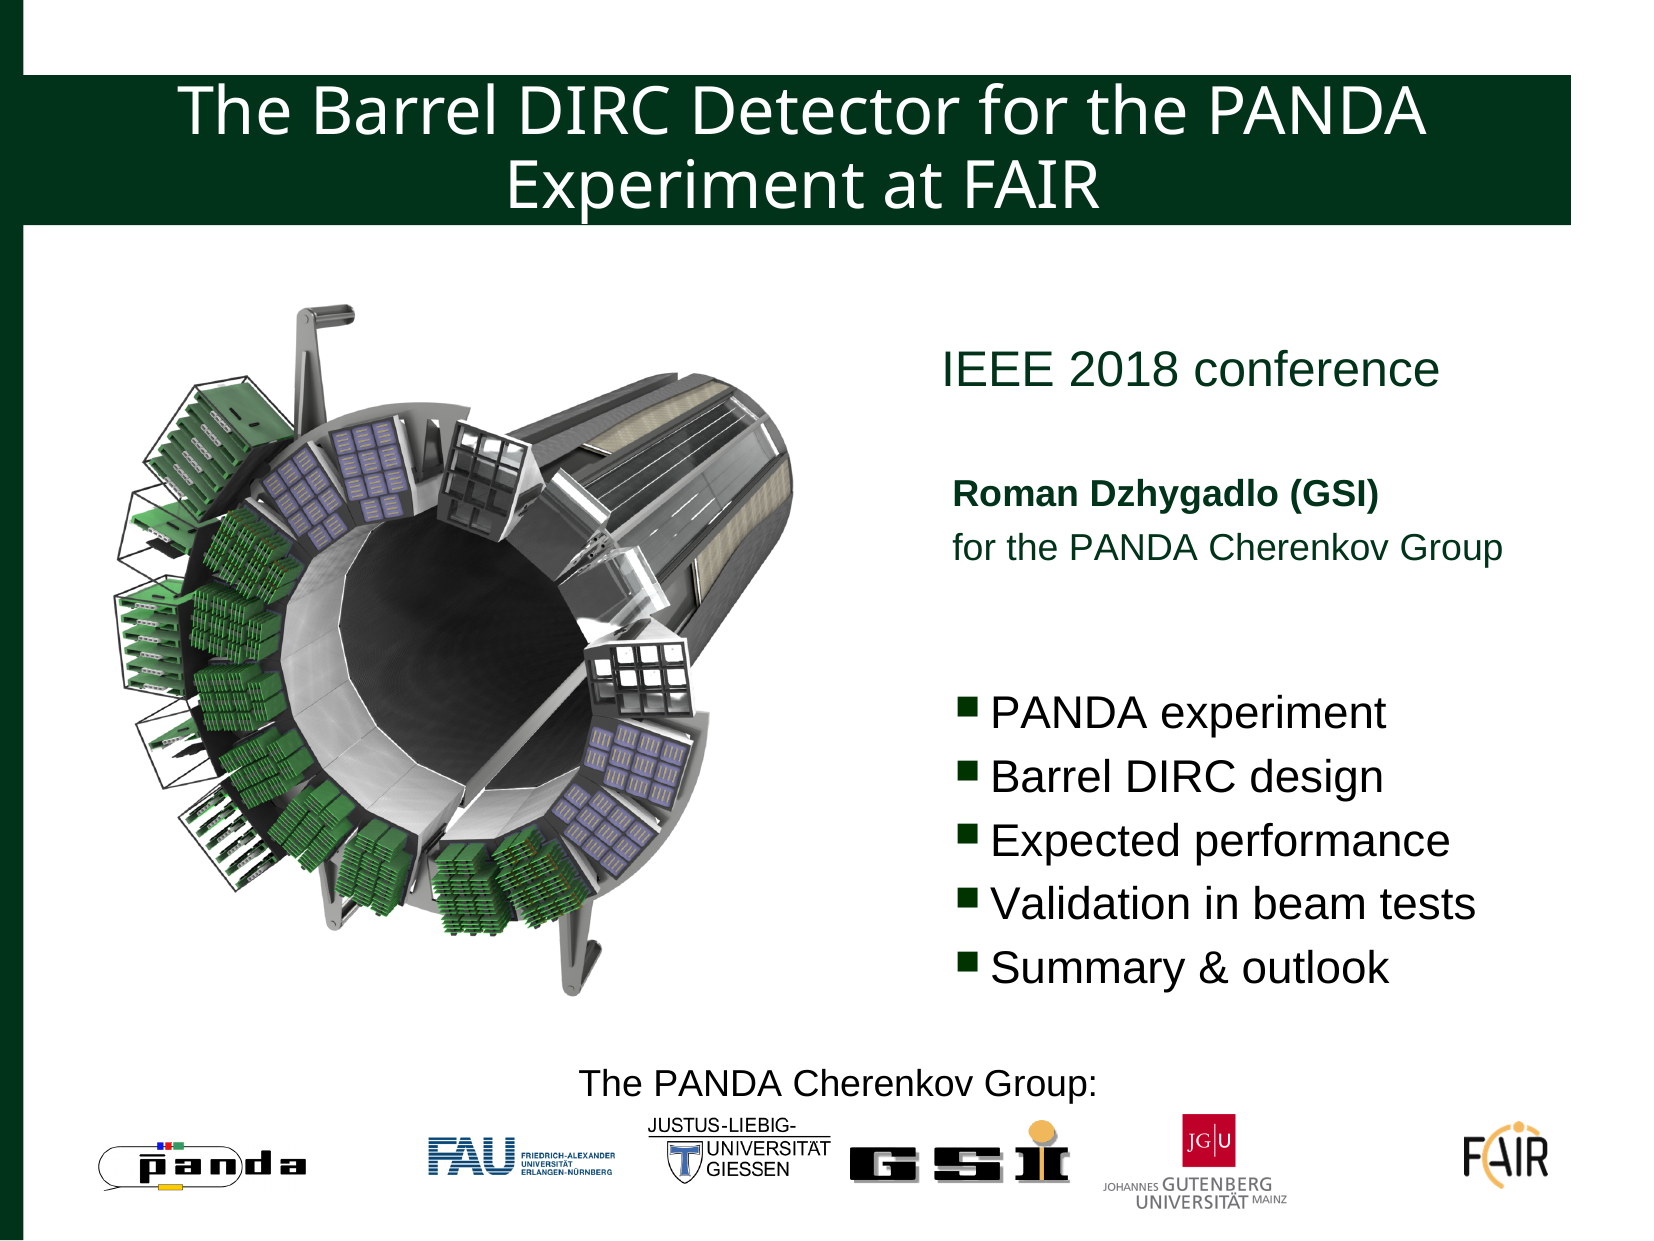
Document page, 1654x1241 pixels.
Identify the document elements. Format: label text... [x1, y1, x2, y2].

picture [106, 292, 812, 999]
picture [850, 1120, 1068, 1180]
text_box [0, 0, 58, 1241]
text_box [1547, 75, 1571, 226]
title The Barrel DIRC Detector for the PANDA Experiment at FAIR [58, 43, 1547, 251]
picture [427, 1136, 616, 1176]
text_box Roman Dzhygadlo (GSI) for the PANDA Cherenkov Group [937, 462, 1584, 563]
picture [645, 1116, 833, 1185]
picture [1464, 1121, 1548, 1189]
picture [98, 1142, 306, 1191]
text_box IEEE 2018 conference [926, 330, 1477, 402]
picture [1102, 1112, 1291, 1212]
text_box The PANDA Cherenkov Group: [320, 1037, 1357, 1112]
text_box PANDA experiment Barrel DIRC design Expected performance Validation in beam tests Summary & outlook [954, 684, 1577, 1010]
